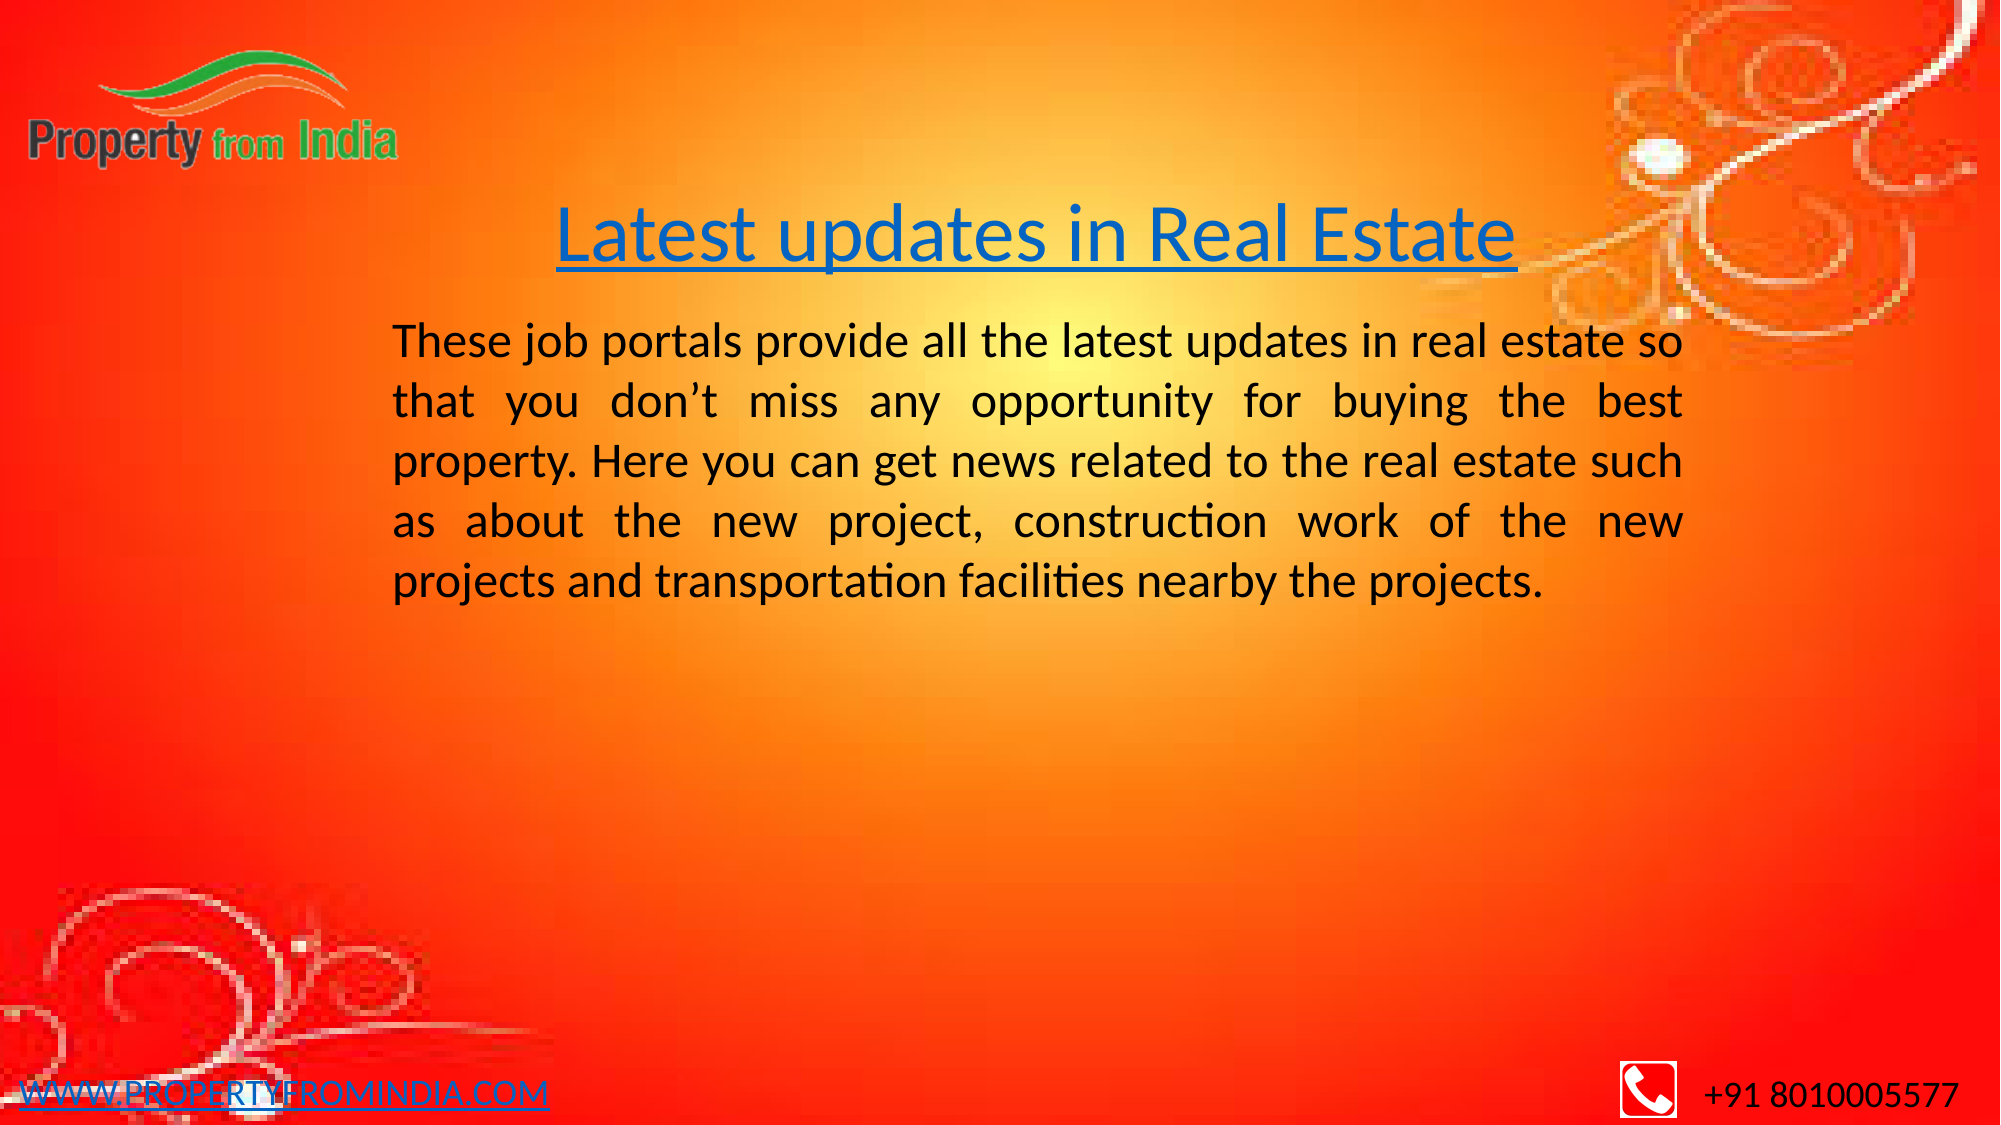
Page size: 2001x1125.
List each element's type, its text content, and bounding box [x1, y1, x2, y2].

picture [0, 0, 2000, 1125]
text_box Latest updates in Real Estate [376, 170, 1698, 286]
text_box WWW.PROPERTYFROMINDIA.COM [3, 1060, 620, 1121]
text_box These job portals provide all the latest updates in real estate so that you don’t miss any opportunity for buying the best property. Here you can get news related to the real estate such as about the new project, construction work of the new projects and transportation facilities nearby the projects. [377, 299, 1699, 675]
text_box +91 8010005577 [1689, 1062, 2000, 1125]
